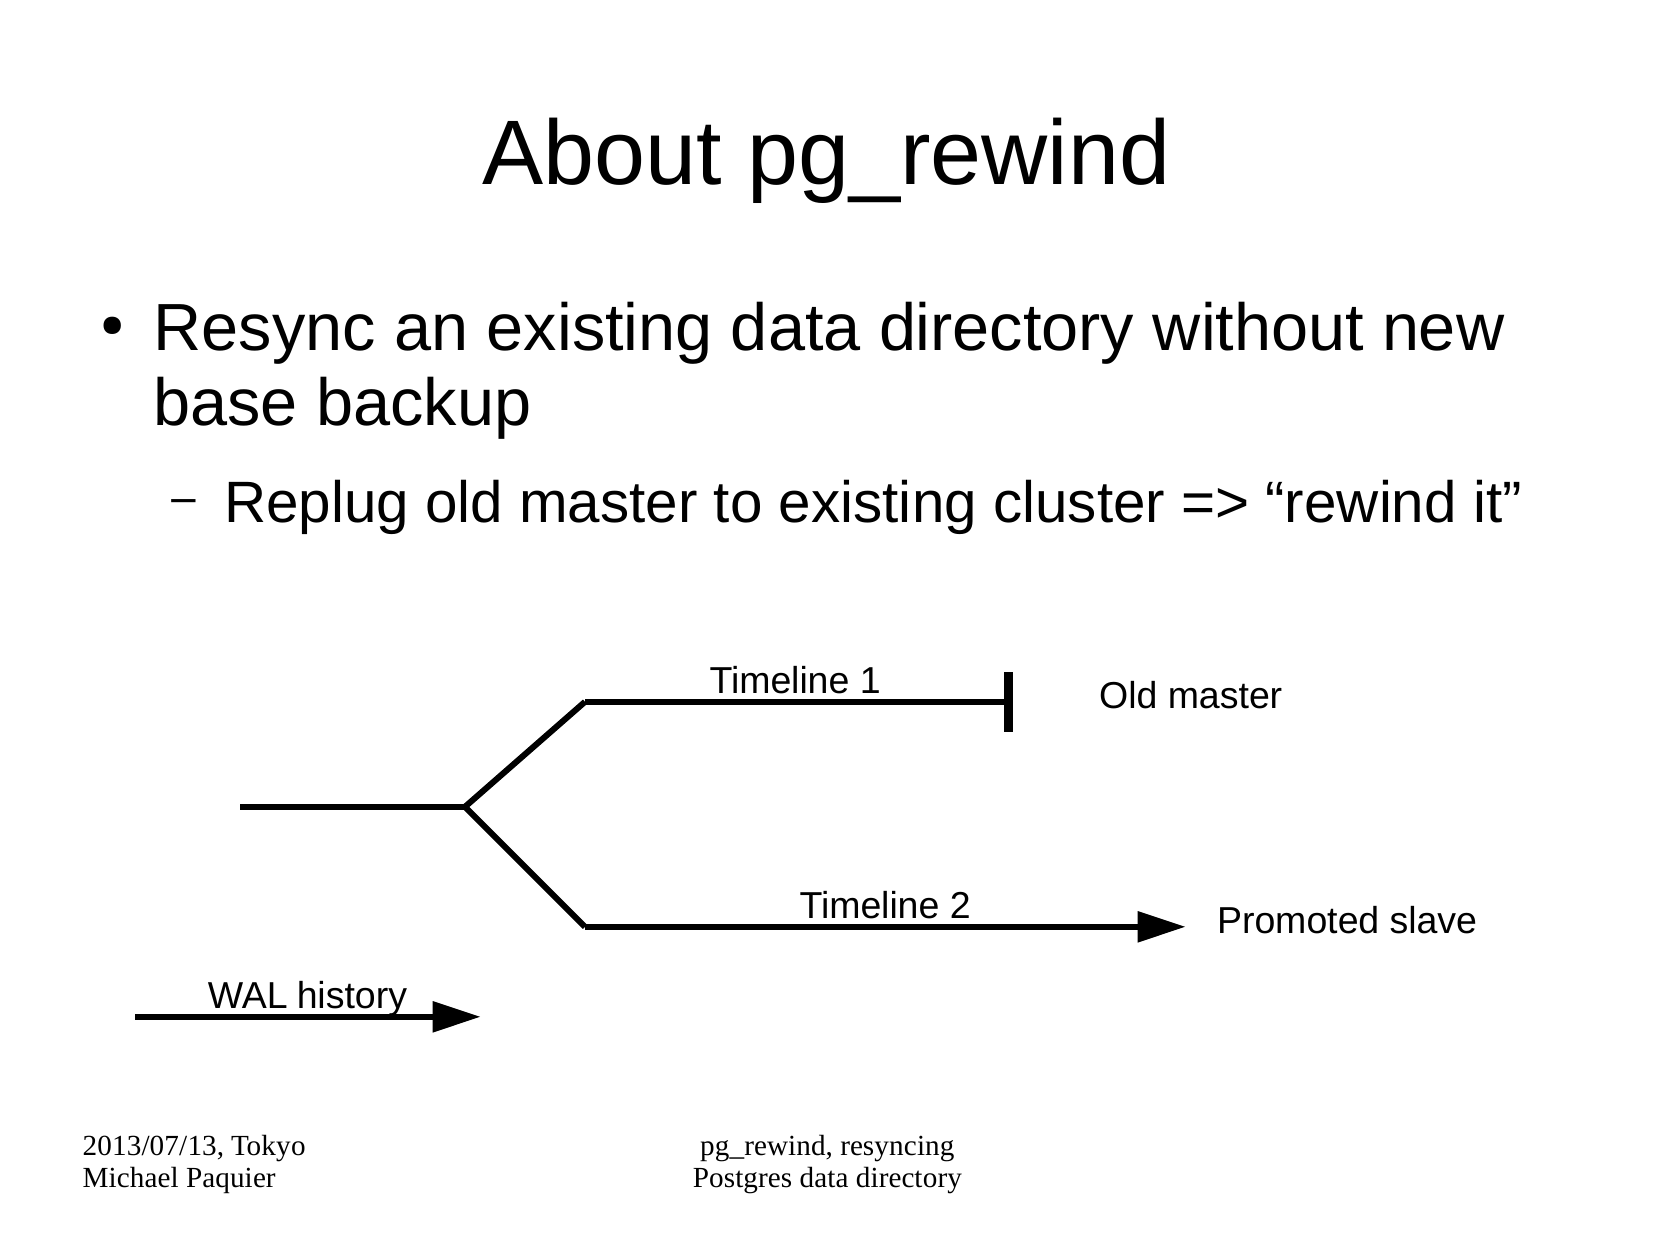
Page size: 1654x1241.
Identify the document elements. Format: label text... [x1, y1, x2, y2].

text_box Promoted slave [1194, 885, 1501, 957]
text_box Old master [1076, 660, 1306, 732]
title About pg_rewind [82, 49, 1571, 257]
list Resync an existing data directory without new base backup Replug old master to existing cluster => “rewind it” [82, 290, 1571, 1010]
